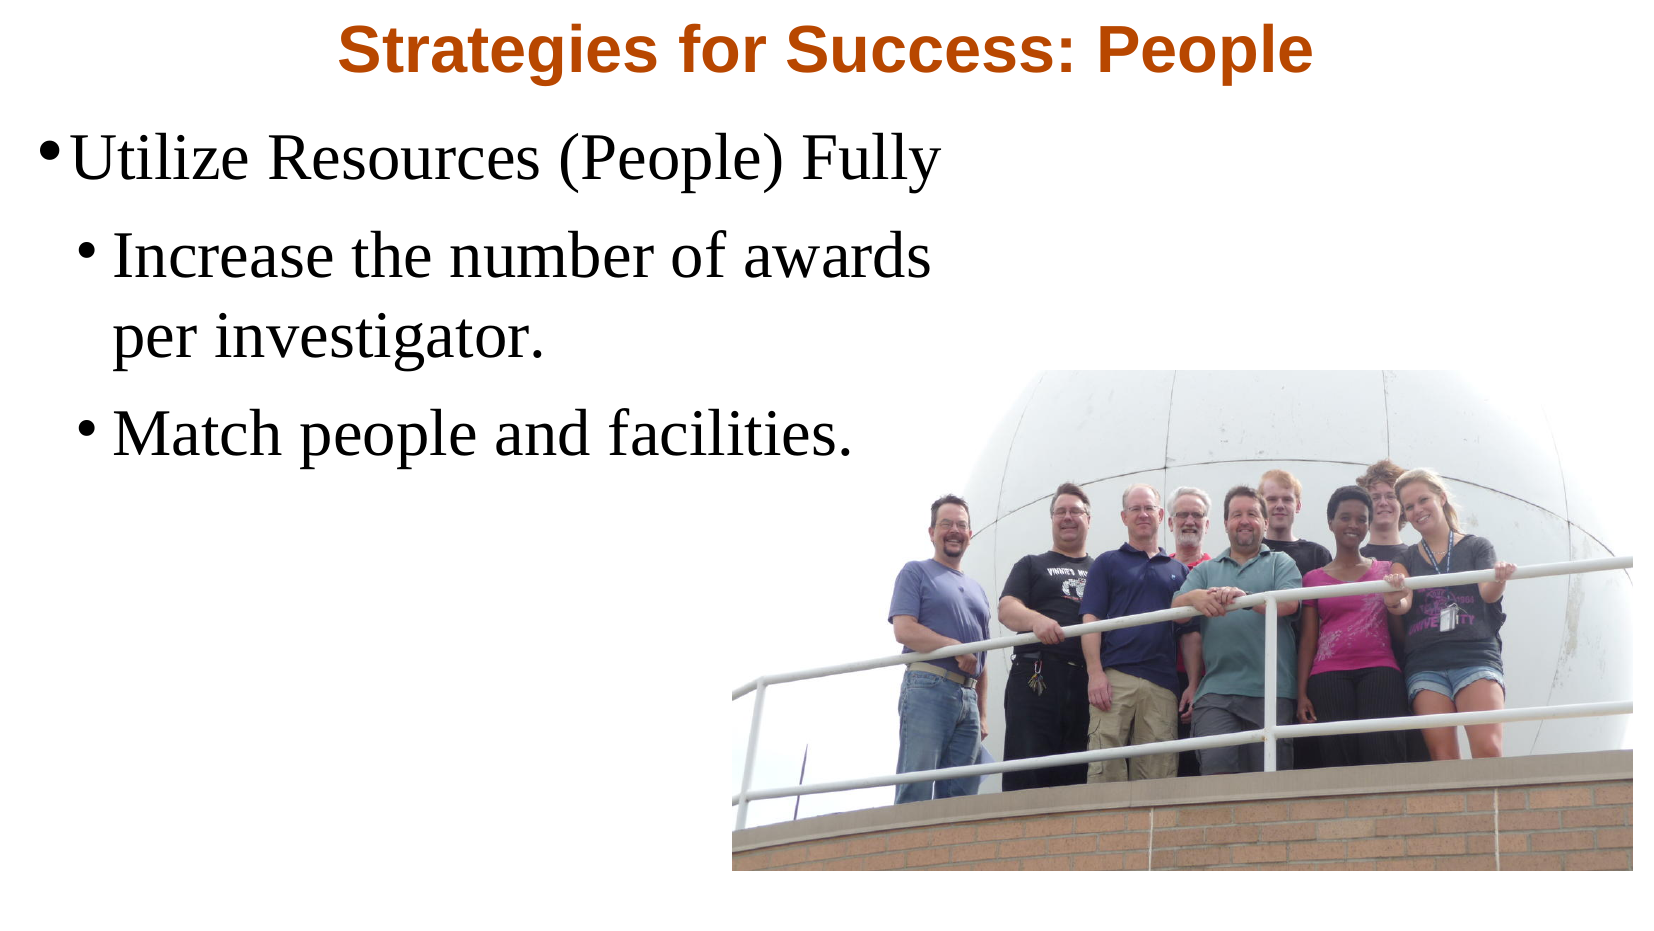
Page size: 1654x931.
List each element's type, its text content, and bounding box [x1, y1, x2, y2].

text_box Strategies for Success: People [0, 1, 1654, 100]
picture [976, 370, 1633, 871]
text_box Utilize Resources (People) Fully Increase the number of awards per investigator. Match people and facilities. [0, 112, 976, 901]
